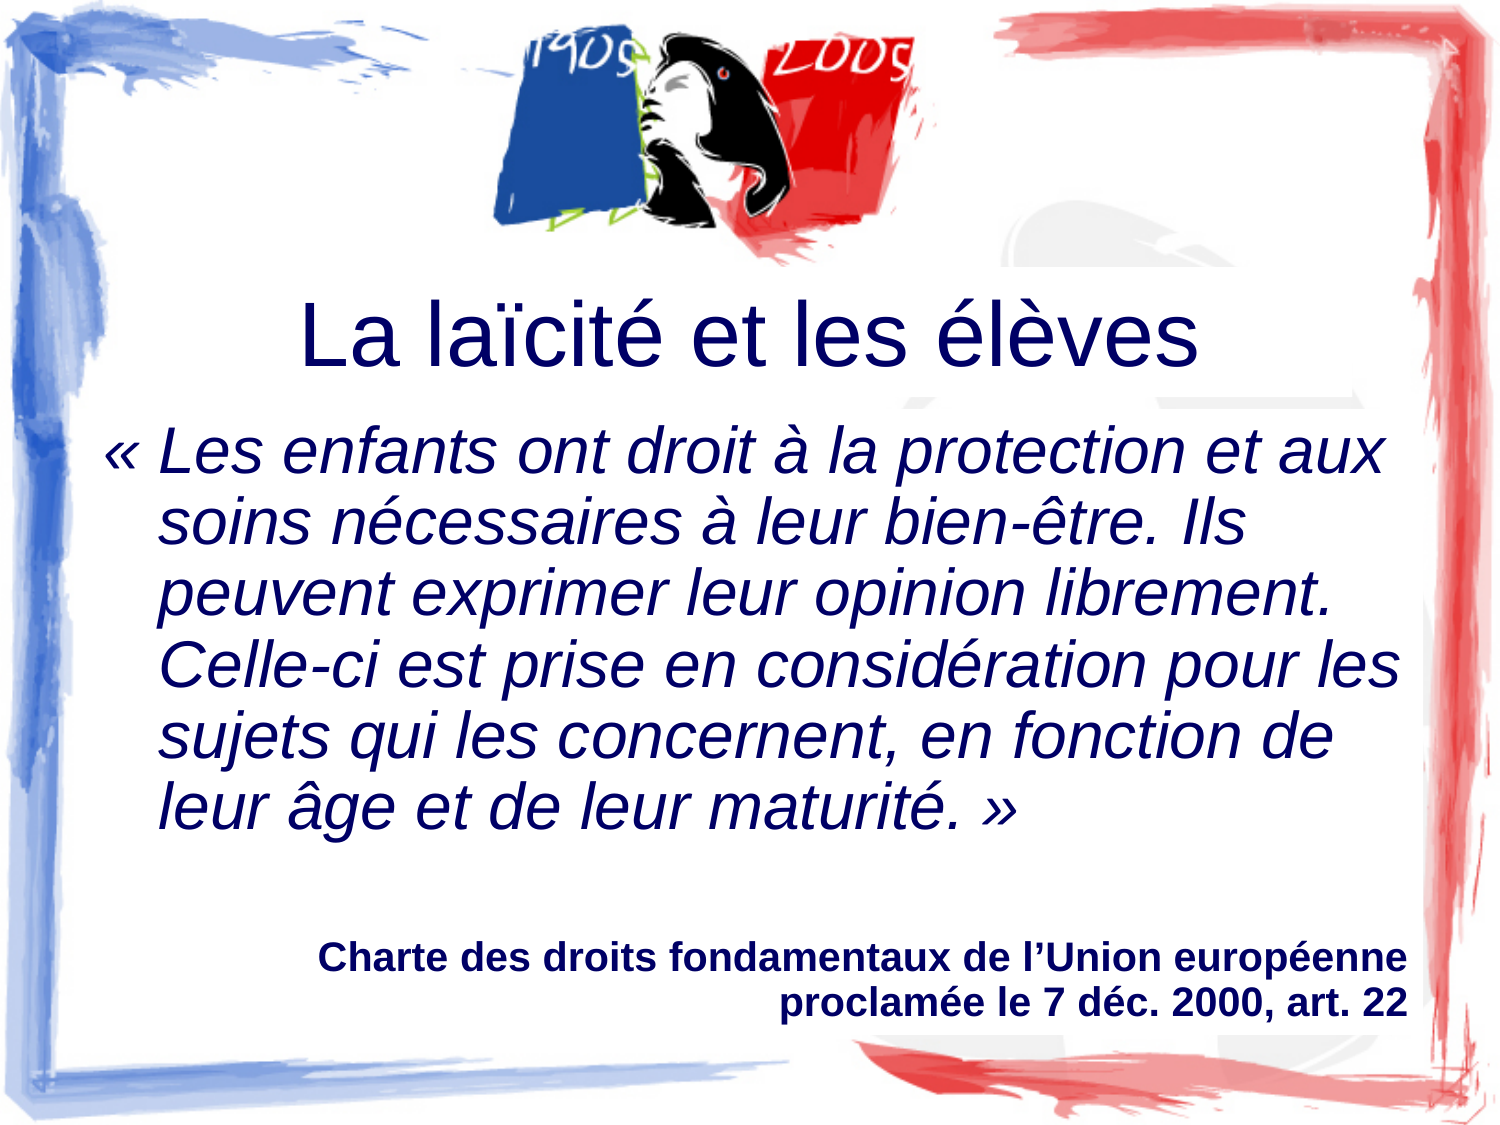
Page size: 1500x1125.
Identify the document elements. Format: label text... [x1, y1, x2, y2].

list « Les enfants ont droit à la protection et aux soins nécessaires à leur bien-être. Ils peuvent exprimer leur opinion librement. Celle-ci est prise en considération pour les sujets qui les concernent, en fonction de leur âge et de leur maturité. » Charte des droits fondamentaux de l’Union européenne proclamée le 7 déc. 2000, art. 22 [88, 408, 1424, 1035]
picture [0, 0, 1500, 1125]
title La laïcité et les élèves [147, 267, 1353, 398]
